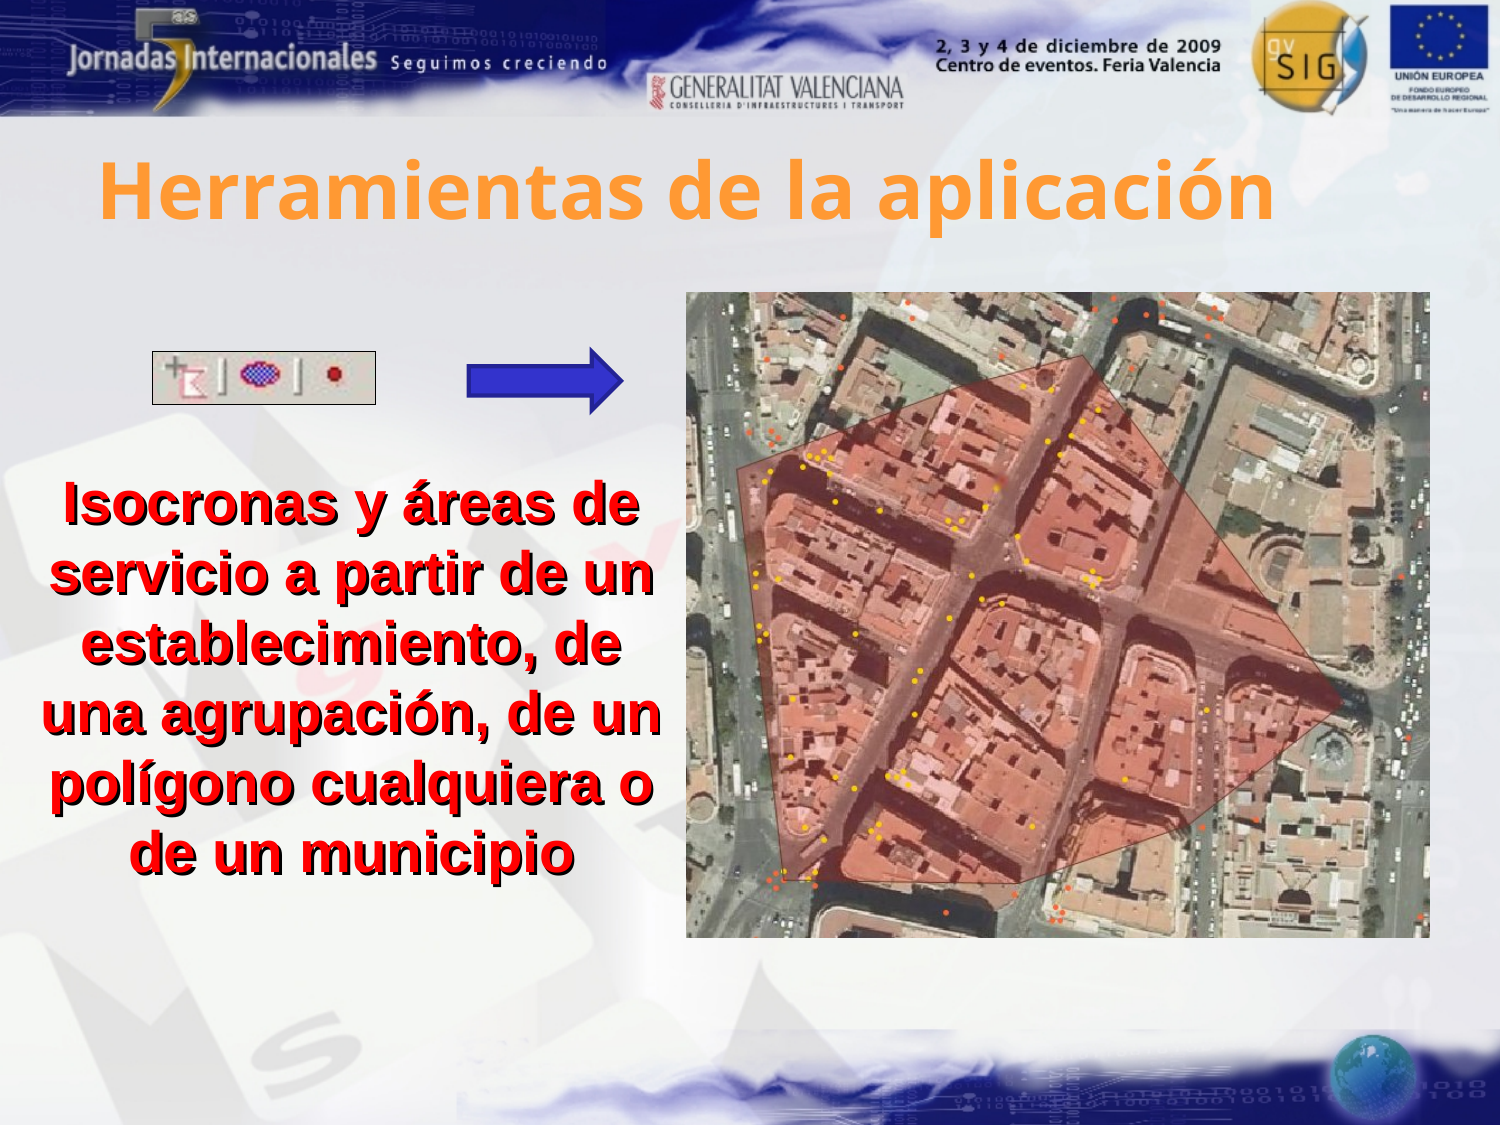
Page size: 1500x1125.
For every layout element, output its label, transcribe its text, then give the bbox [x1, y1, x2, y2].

text_box [468, 351, 622, 411]
text_box Isocronas y áreas de servicio a partir de un establecimiento, de una agrupación, de un polígono cualquiera o de un municipio [23, 456, 680, 893]
picture [0, 0, 1500, 1125]
text_box Herramientas de la aplicación [82, 132, 1451, 258]
